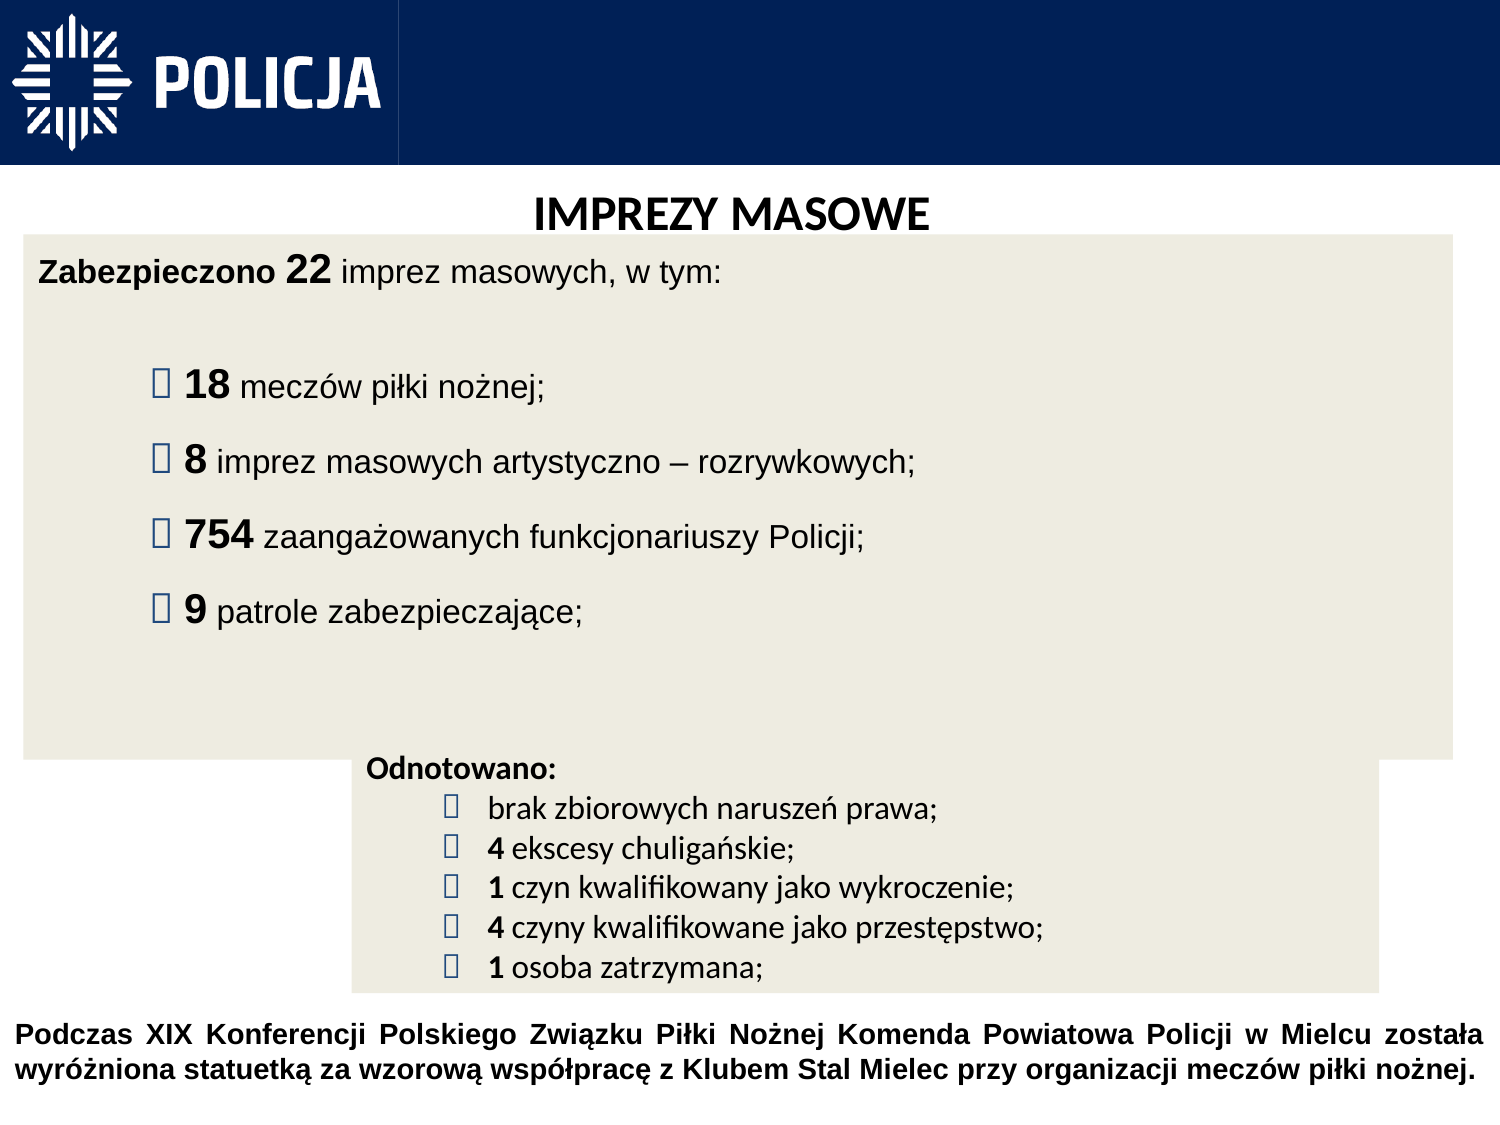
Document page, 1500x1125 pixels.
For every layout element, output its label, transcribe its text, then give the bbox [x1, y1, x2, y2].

text_box Zabezpieczono 22 imprez masowych, w tym: 18 meczów piłki nożnej; 8 imprez masowych artystyczno – rozrywkowych; 754 zaangażowanych funkcjonariuszy Policji; 9 patrole zabezpieczające; [23, 234, 1453, 760]
text_box IMPREZY MASOWE [53, 172, 1412, 234]
text_box Odnotowano: brak zbiorowych naruszeń prawa; 4 ekscesy chuligańskie; 1 czyn kwalifikowany jako wykroczenie; 4 czyny kwalifikowane jako przestępstwo; 1 osoba zatrzymana; [351, 738, 1380, 994]
text_box [398, 0, 1500, 165]
text_box Podczas XIX Konferencji Polskiego Związku Piłki Nożnej Komenda Powiatowa Policji w Mielcu została wyróżniona statuetką za wzorową współpracę z Klubem Stal Mielec przy organizacji meczów piłki nożnej. [0, 1007, 1500, 1093]
picture [0, 0, 398, 165]
